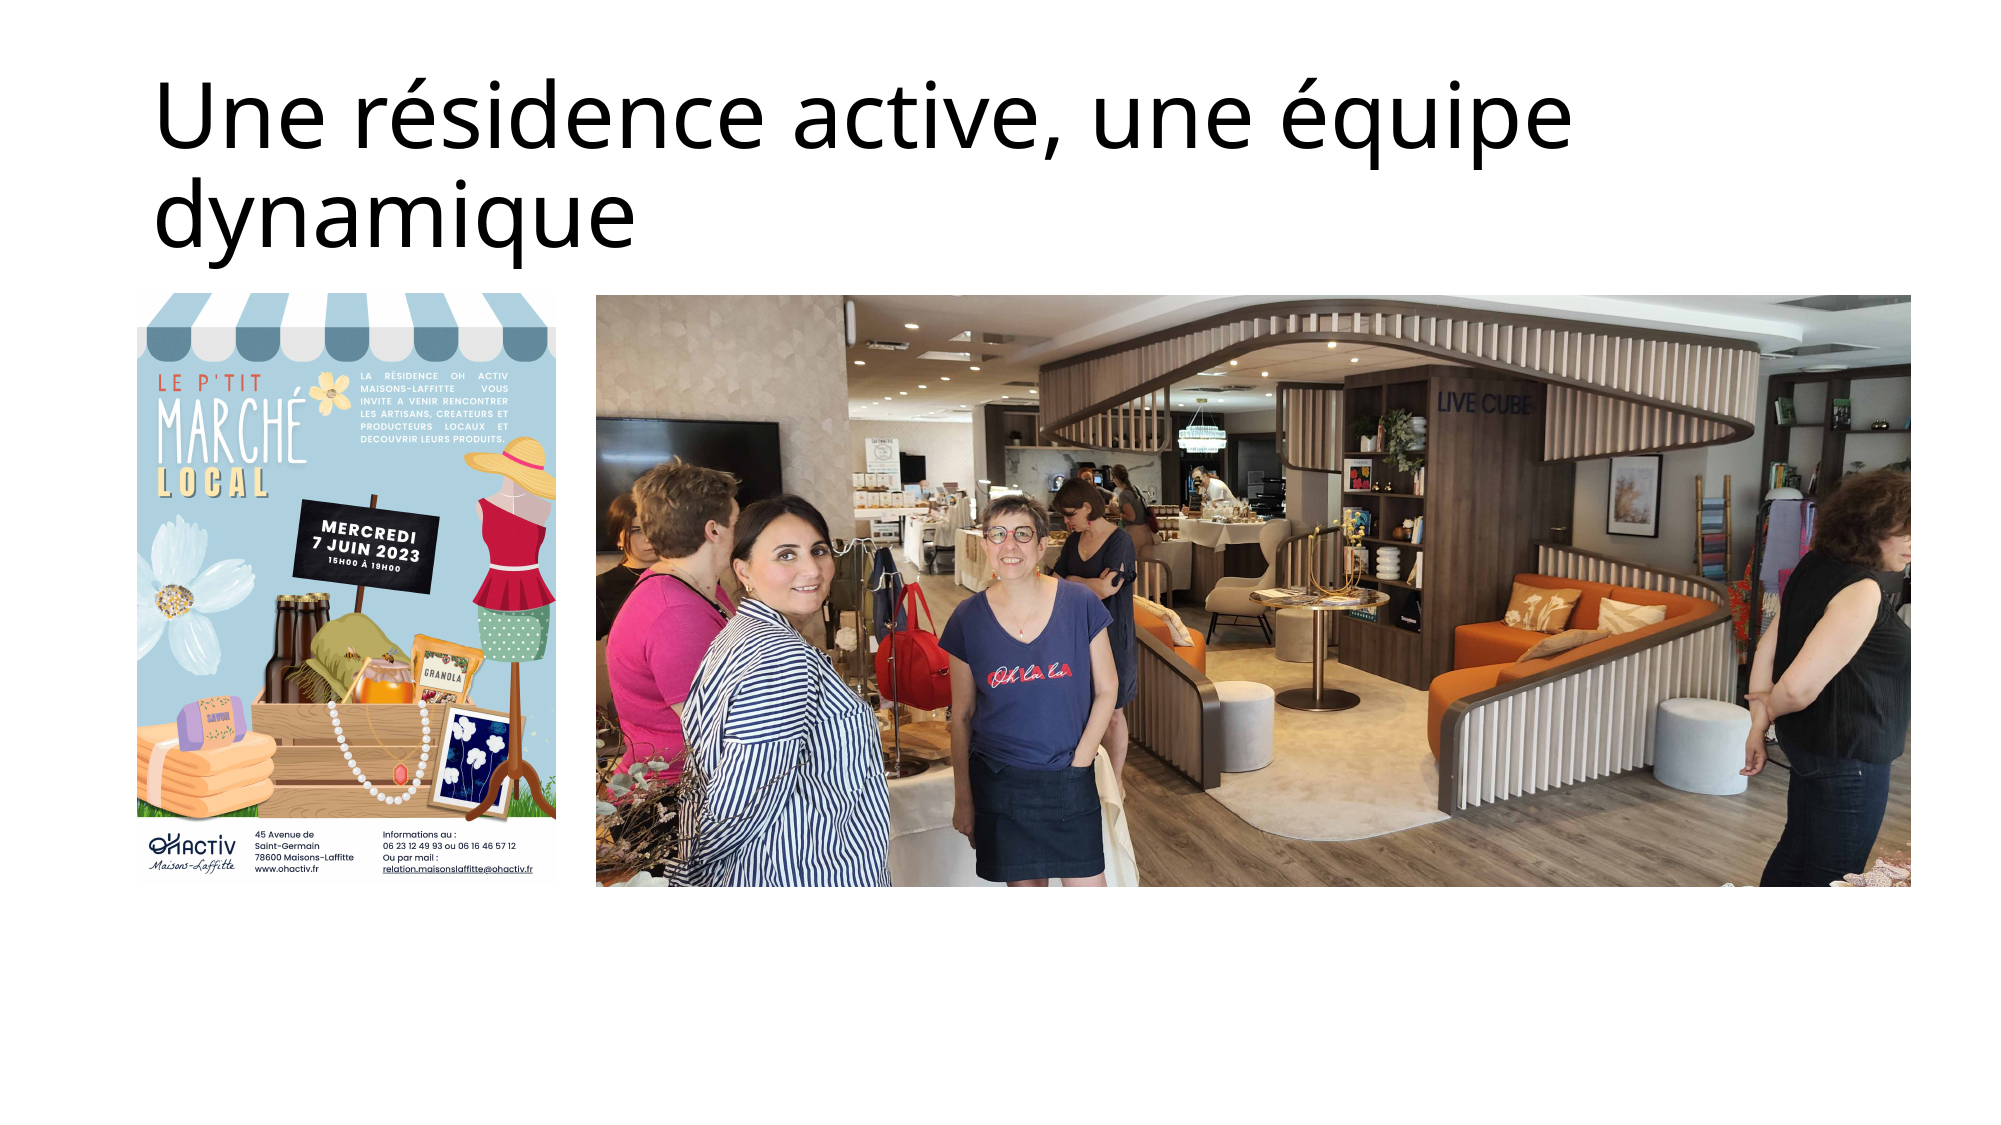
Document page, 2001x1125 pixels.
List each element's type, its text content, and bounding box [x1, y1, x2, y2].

picture [596, 295, 1911, 887]
picture [137, 293, 556, 884]
list [137, 295, 1863, 1010]
title Une résidence active, une équipe dynamique [137, 59, 1863, 278]
